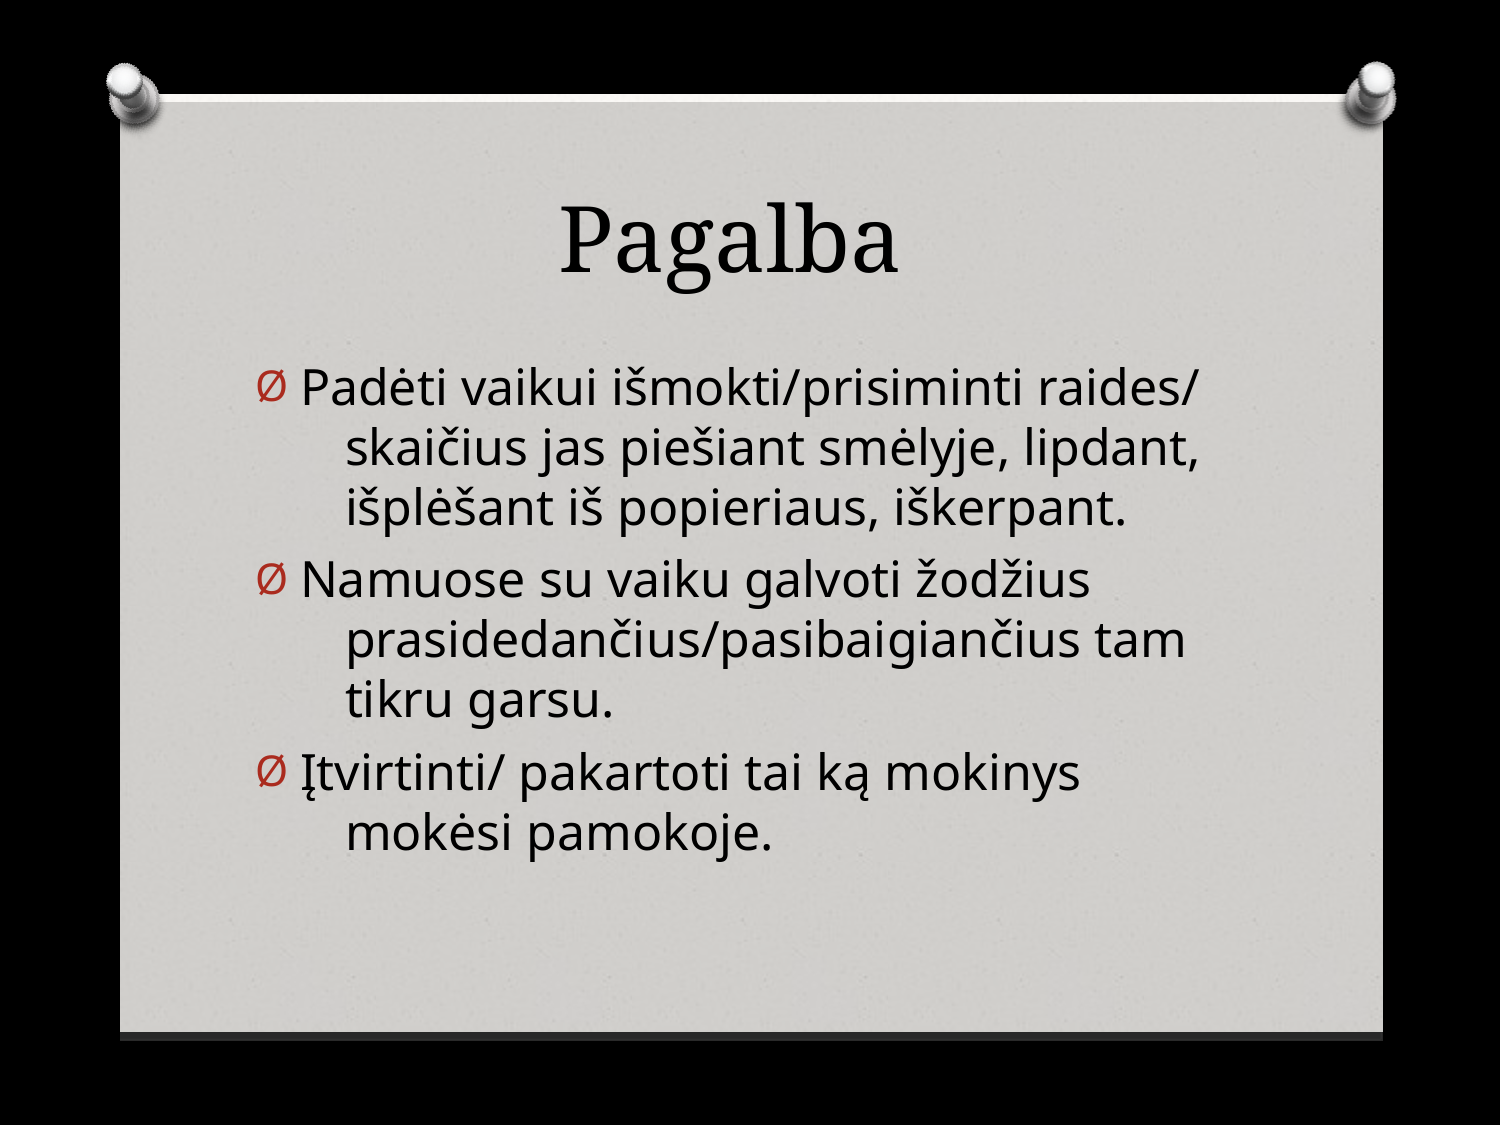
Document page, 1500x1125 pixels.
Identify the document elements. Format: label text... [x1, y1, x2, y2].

list Padėti vaikui išmokti/prisiminti raides/ skaičius jas piešiant smėlyje, lipdant, išplėšant iš popieriaus, iškerpant. Namuose su vaiku galvoti žodžius prasidedančius/pasibaigiančius tam tikru garsu. Įtvirtinti/ pakartoti tai ką mokinys mokėsi pamokoje. [240, 347, 1257, 939]
title Pagalba [159, 137, 1302, 335]
